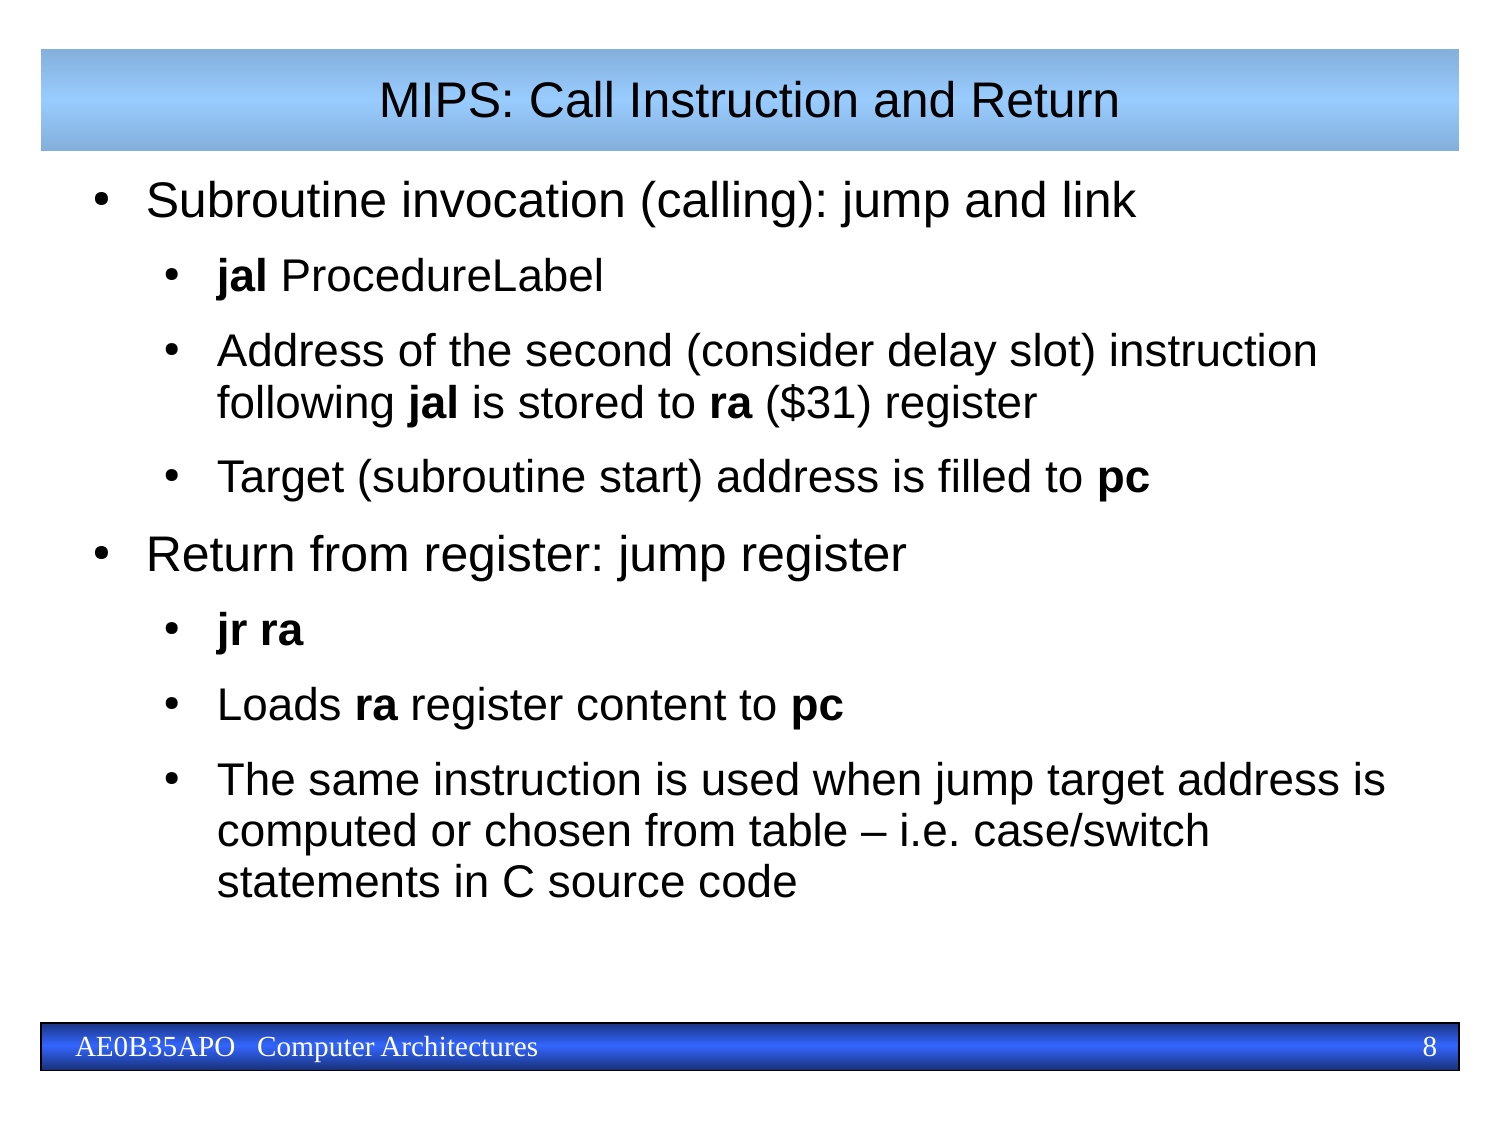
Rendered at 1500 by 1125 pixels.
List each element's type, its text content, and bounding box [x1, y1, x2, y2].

list Subroutine invocation (calling): jump and link jal ProcedureLabel Address of the second (consider delay slot) instruction following jal is stored to ra ($31) register Target (subroutine start) address is filled to pc Return from register: jump register jr ra Loads ra register content to pc The same instruction is used when jump target address is computed or chosen from table – i.e. case/switch statements in C source code [75, 172, 1426, 1000]
title MIPS: Call Instruction and Return [41, 49, 1459, 151]
